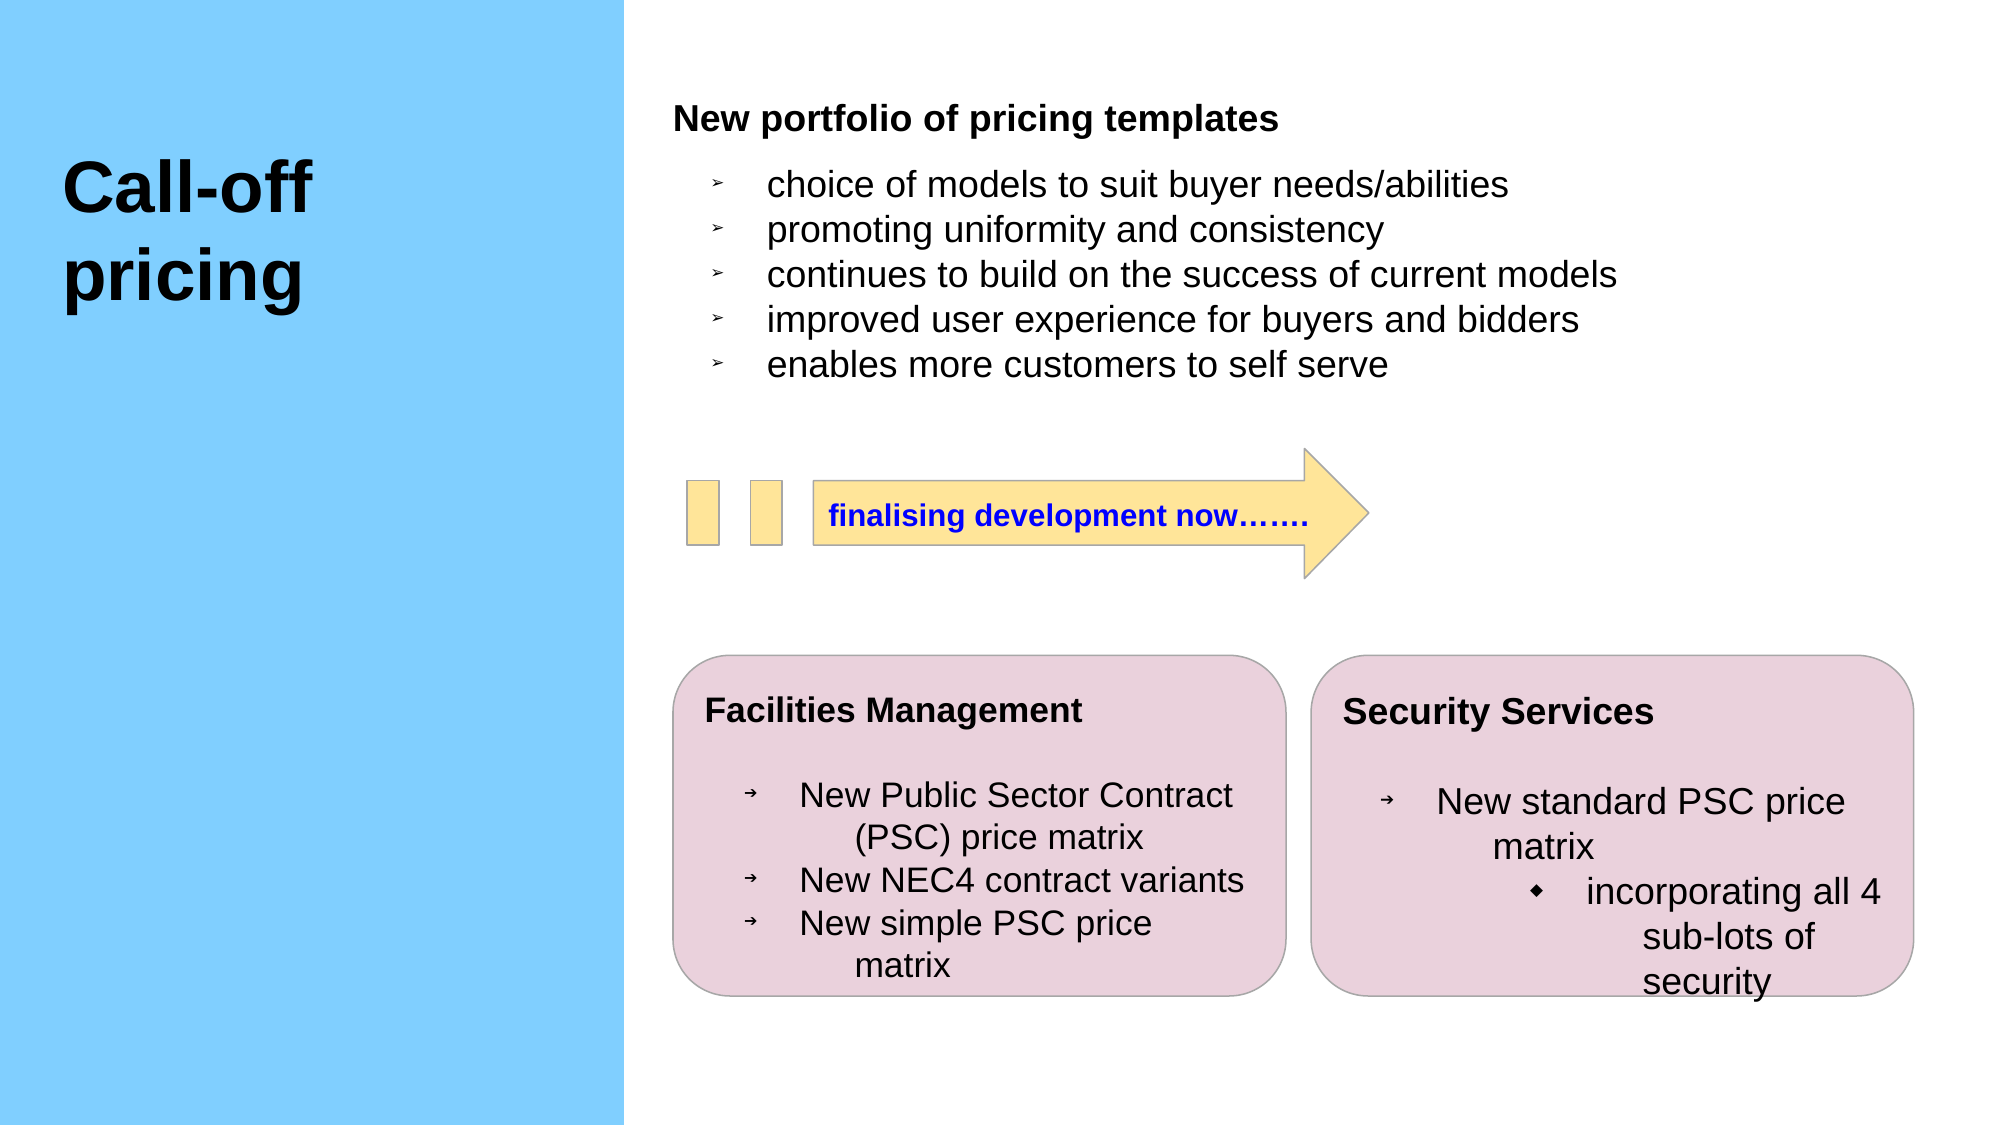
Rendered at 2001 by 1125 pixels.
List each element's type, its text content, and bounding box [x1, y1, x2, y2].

text_box finalising development now……. [687, 480, 719, 546]
text_box Facilities Management New Public Sector Contract (PSC) price matrix New NEC4 contract variants New simple PSC price matrix [672, 655, 1287, 997]
title Call-off pricing [62, 139, 564, 389]
title New portfolio of pricing templates choice of models to suit buyer needs/abilities promoting uniformity and consistency continues to build on the success of current models improved user experience for buyers and bidders enables more customers to self serve [672, 94, 1924, 389]
text_box finalising development now……. [750, 480, 782, 546]
text_box finalising development now……. [813, 448, 1369, 579]
text_box Security Services New standard PSC price matrix incorporating all 4 sub-lots of security [1311, 655, 1914, 997]
